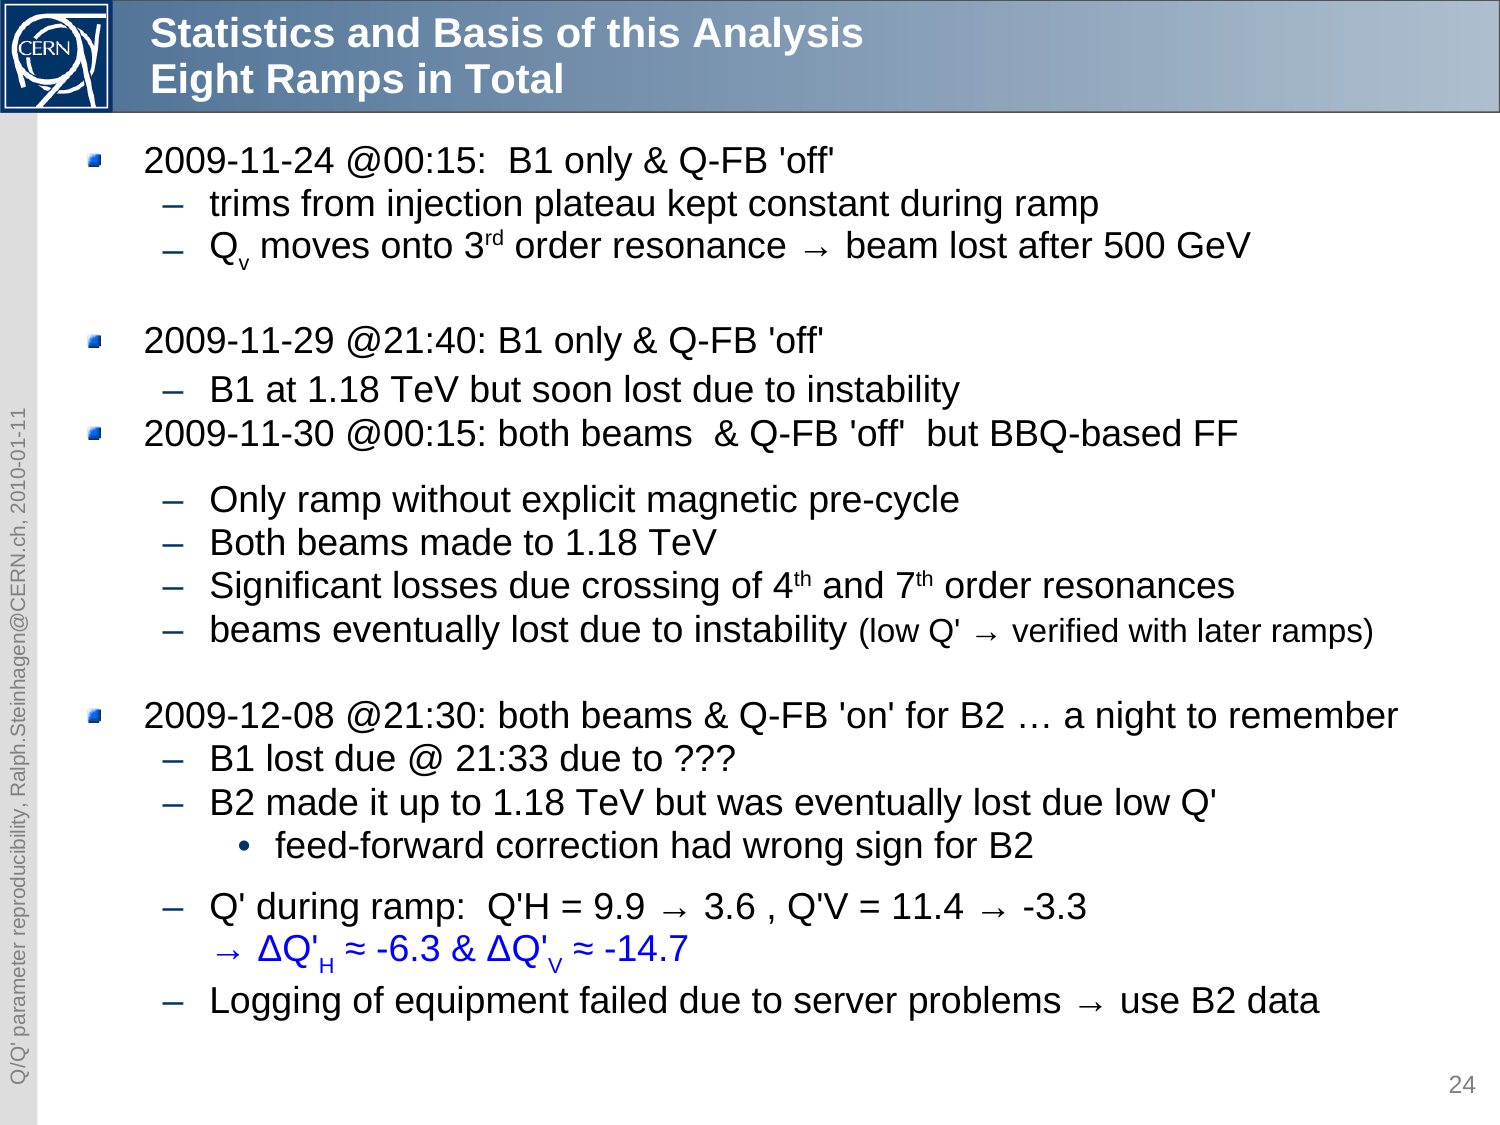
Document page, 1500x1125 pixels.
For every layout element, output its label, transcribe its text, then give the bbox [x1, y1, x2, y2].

picture [0, 0, 113, 113]
title Statistics and Basis of this Analysis Eight Ramps in Total [150, 0, 1201, 113]
list 2009-11-24 @00:15: B1 only & Q-FB 'off' trims from injection plateau kept constant during ramp Qv moves onto 3rd order resonance → beam lost after 500 GeV 2009-11-29 @21:40: B1 only & Q-FB 'off' B1 at 1.18 TeV but soon lost due to instability 2009-11-30 @00:15: both beams & Q-FB 'off' but BBQ-based FF Only ramp without explicit magnetic pre-cycle Both beams made to 1.18 TeV Significant losses due crossing of 4th and 7th order resonances beams eventually lost due to instability (low Q' → verified with later ramps) 2009-12-08 @21:30: both beams & Q-FB 'on' for B2 … a night to remember B1 lost due @ 21:33 due to ??? B2 made it up to 1.18 TeV but was eventually lost due low Q' feed-forward correction had wrong sign for B2 Q' during ramp: Q'H = 9.9 → 3.6 , Q'V = 11.4 → -3.3 → ΔQ'H ≈ -6.3 & ΔQ'V ≈ -14.7 Logging of equipment failed due to server problems → use B2 data [87, 137, 1438, 1030]
